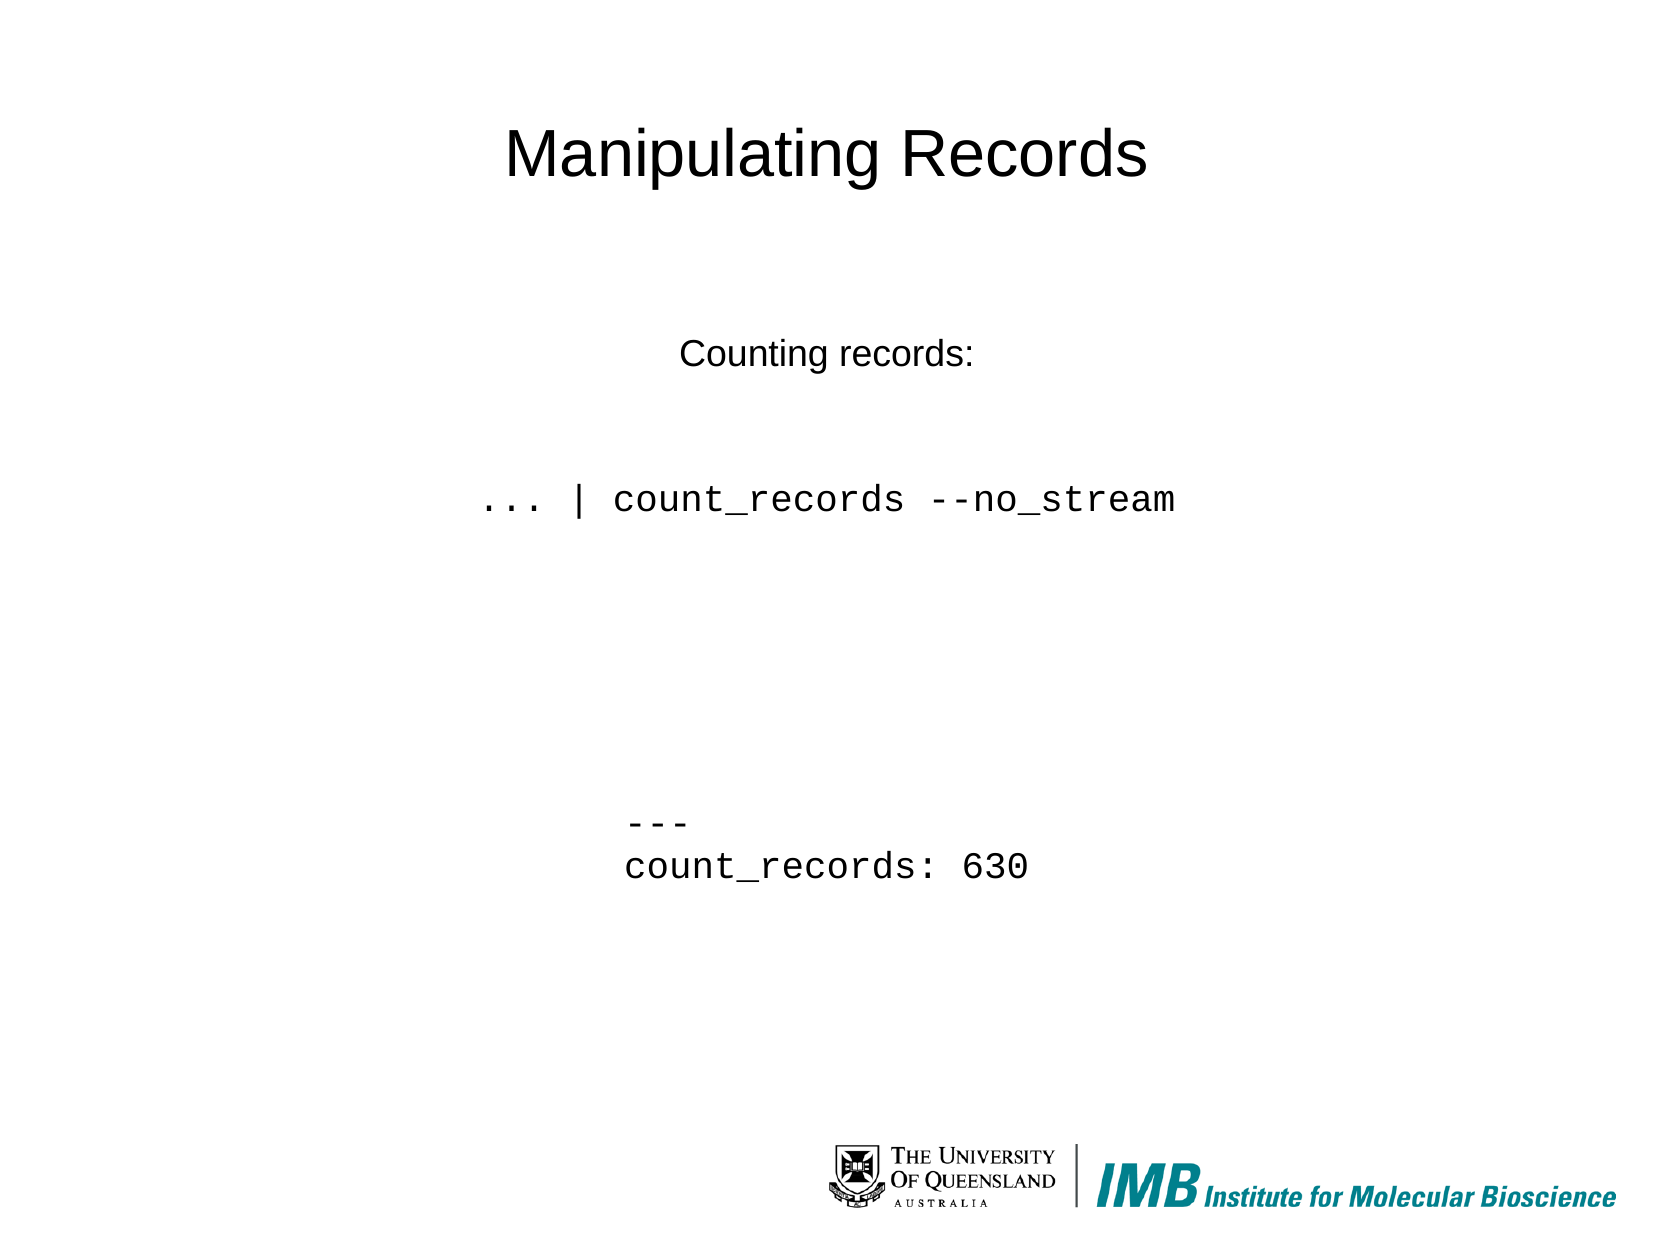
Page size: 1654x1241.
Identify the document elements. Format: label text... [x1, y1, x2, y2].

text_box Counting records: [664, 324, 990, 382]
text_box --- count_records: 630 [609, 797, 1045, 898]
picture [826, 1142, 1618, 1211]
text_box ... | count_records --no_stream [463, 472, 1191, 531]
title Manipulating Records [82, 56, 1571, 250]
